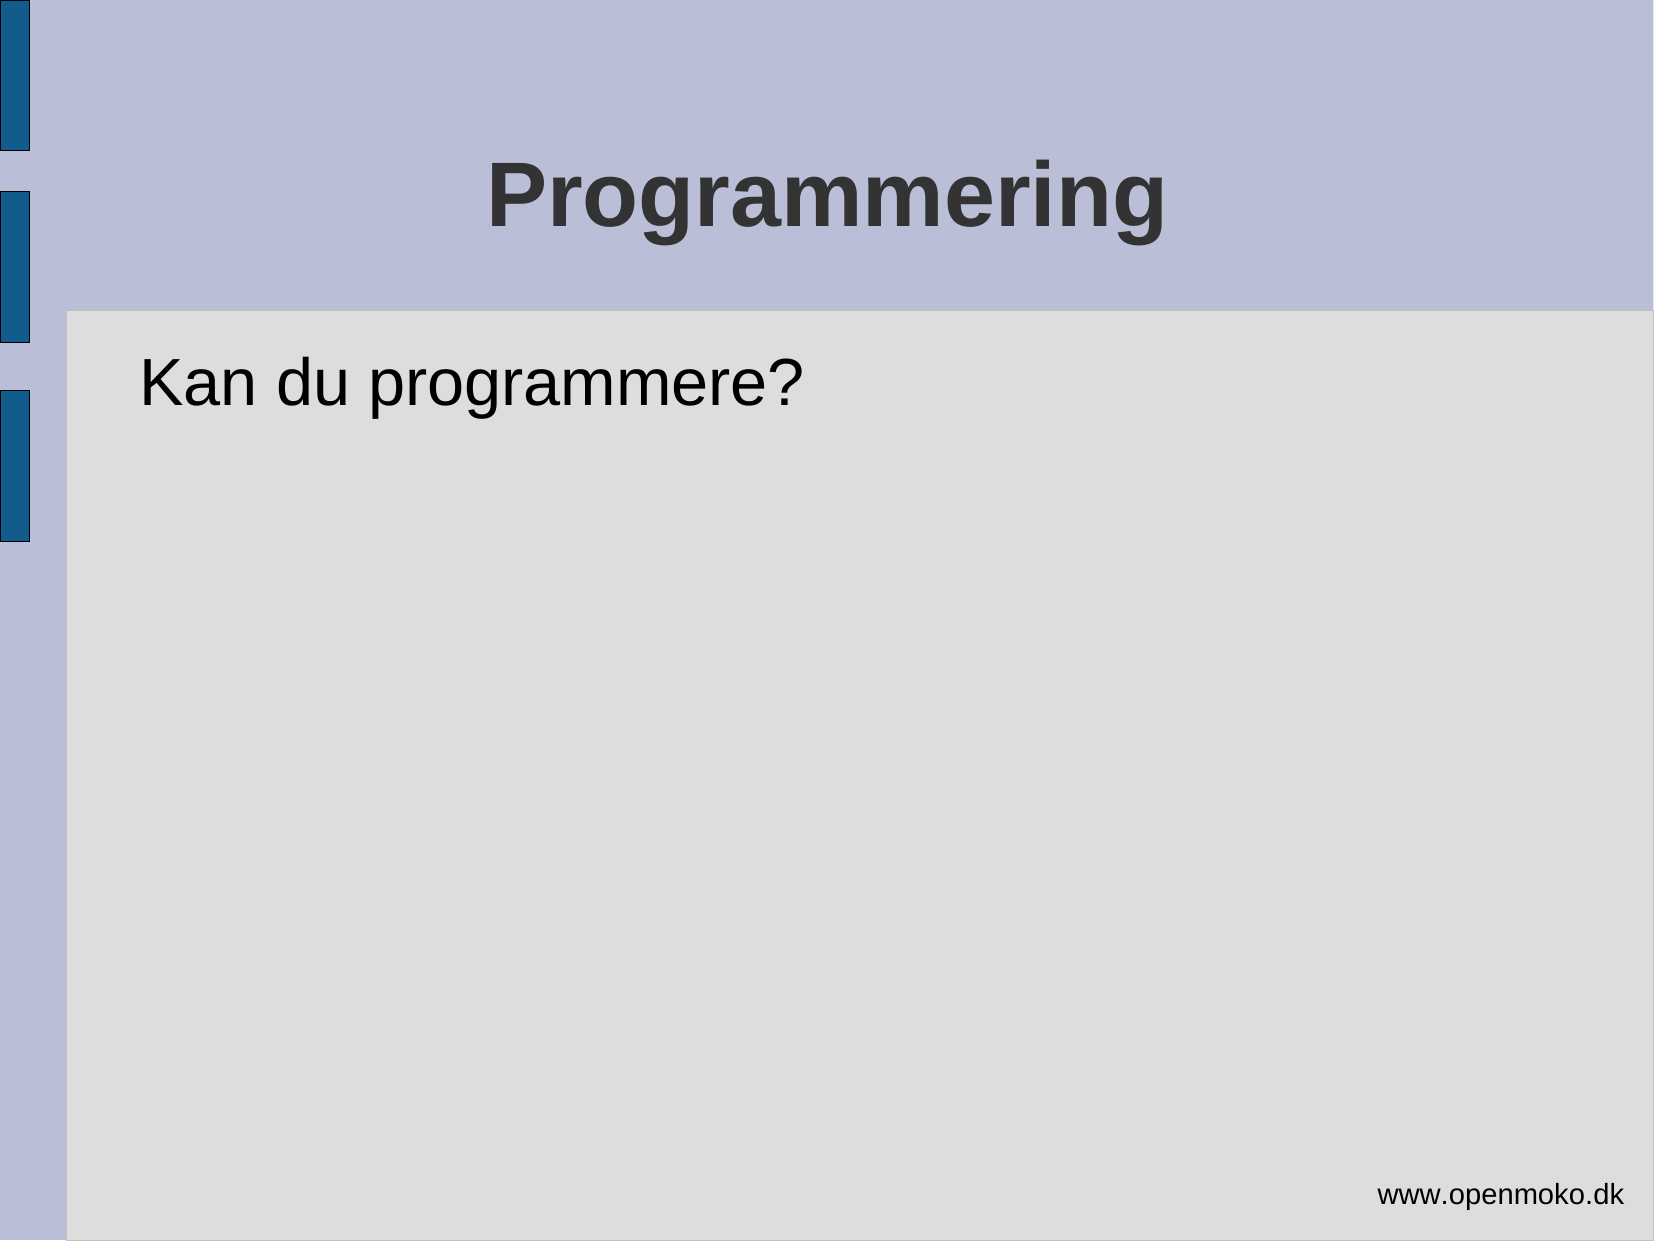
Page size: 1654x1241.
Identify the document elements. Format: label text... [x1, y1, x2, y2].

title Programmering [121, 91, 1534, 299]
list Kan du programmere? [121, 344, 1534, 1127]
